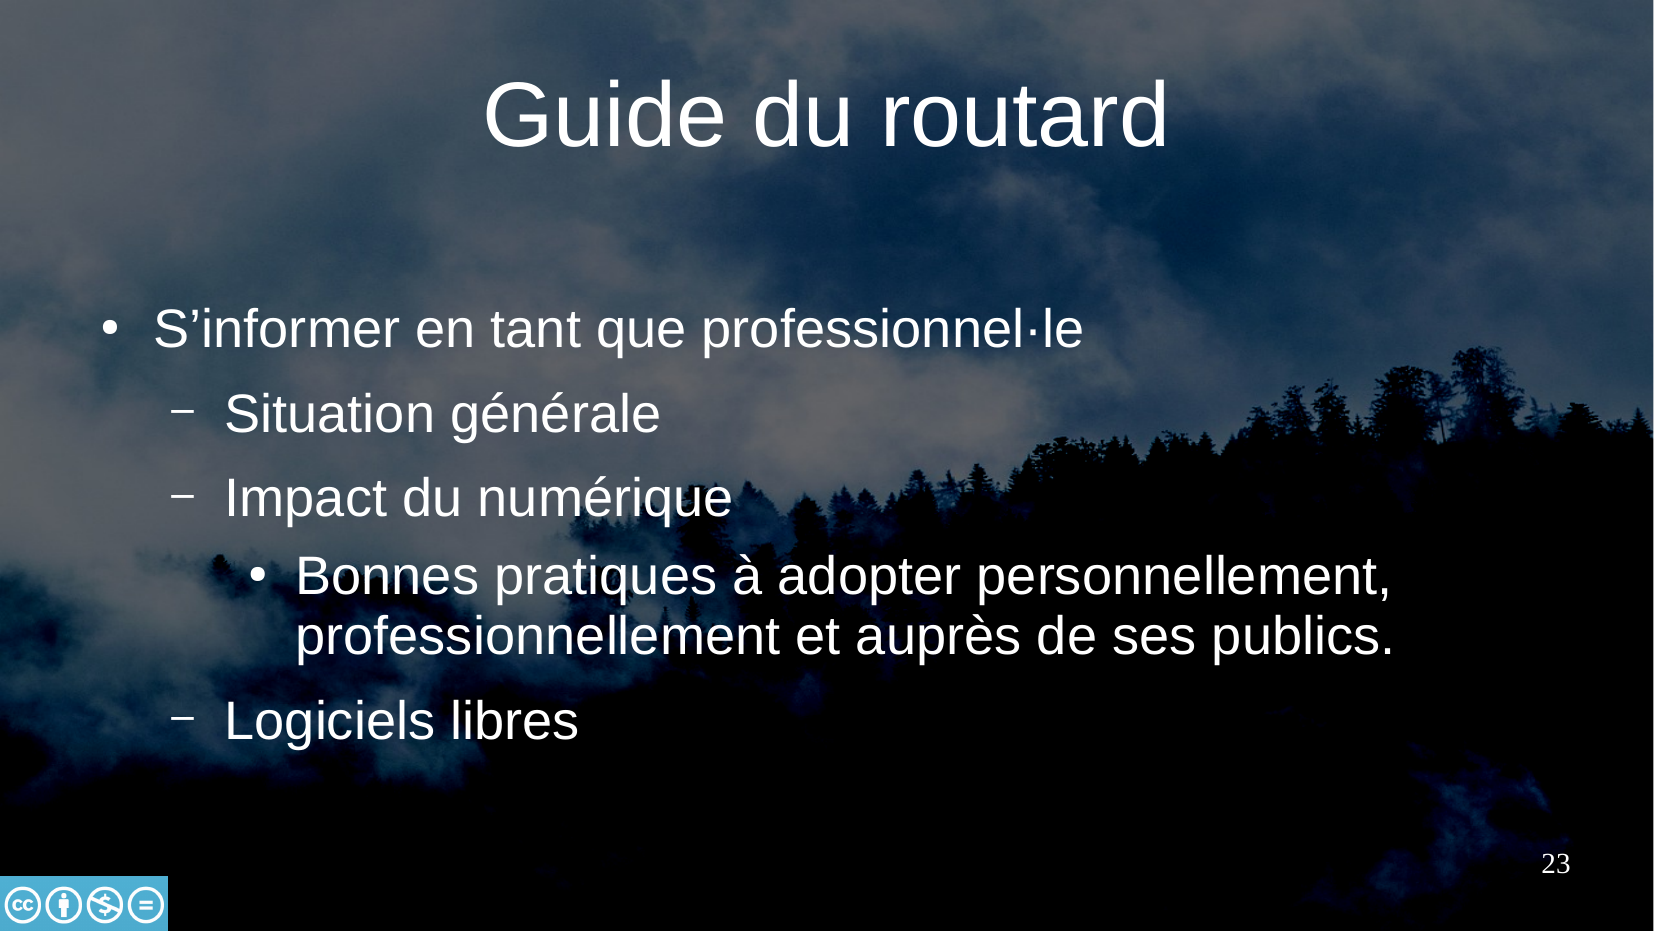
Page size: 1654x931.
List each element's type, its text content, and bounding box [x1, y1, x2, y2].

picture [0, 876, 168, 931]
list S’informer en tant que professionnel·le Situation générale Impact du numérique Bonnes pratiques à adopter personnellement, professionnellement et auprès de ses publics. Logiciels libres [82, 217, 1571, 758]
title Guide du routard [82, 37, 1571, 193]
